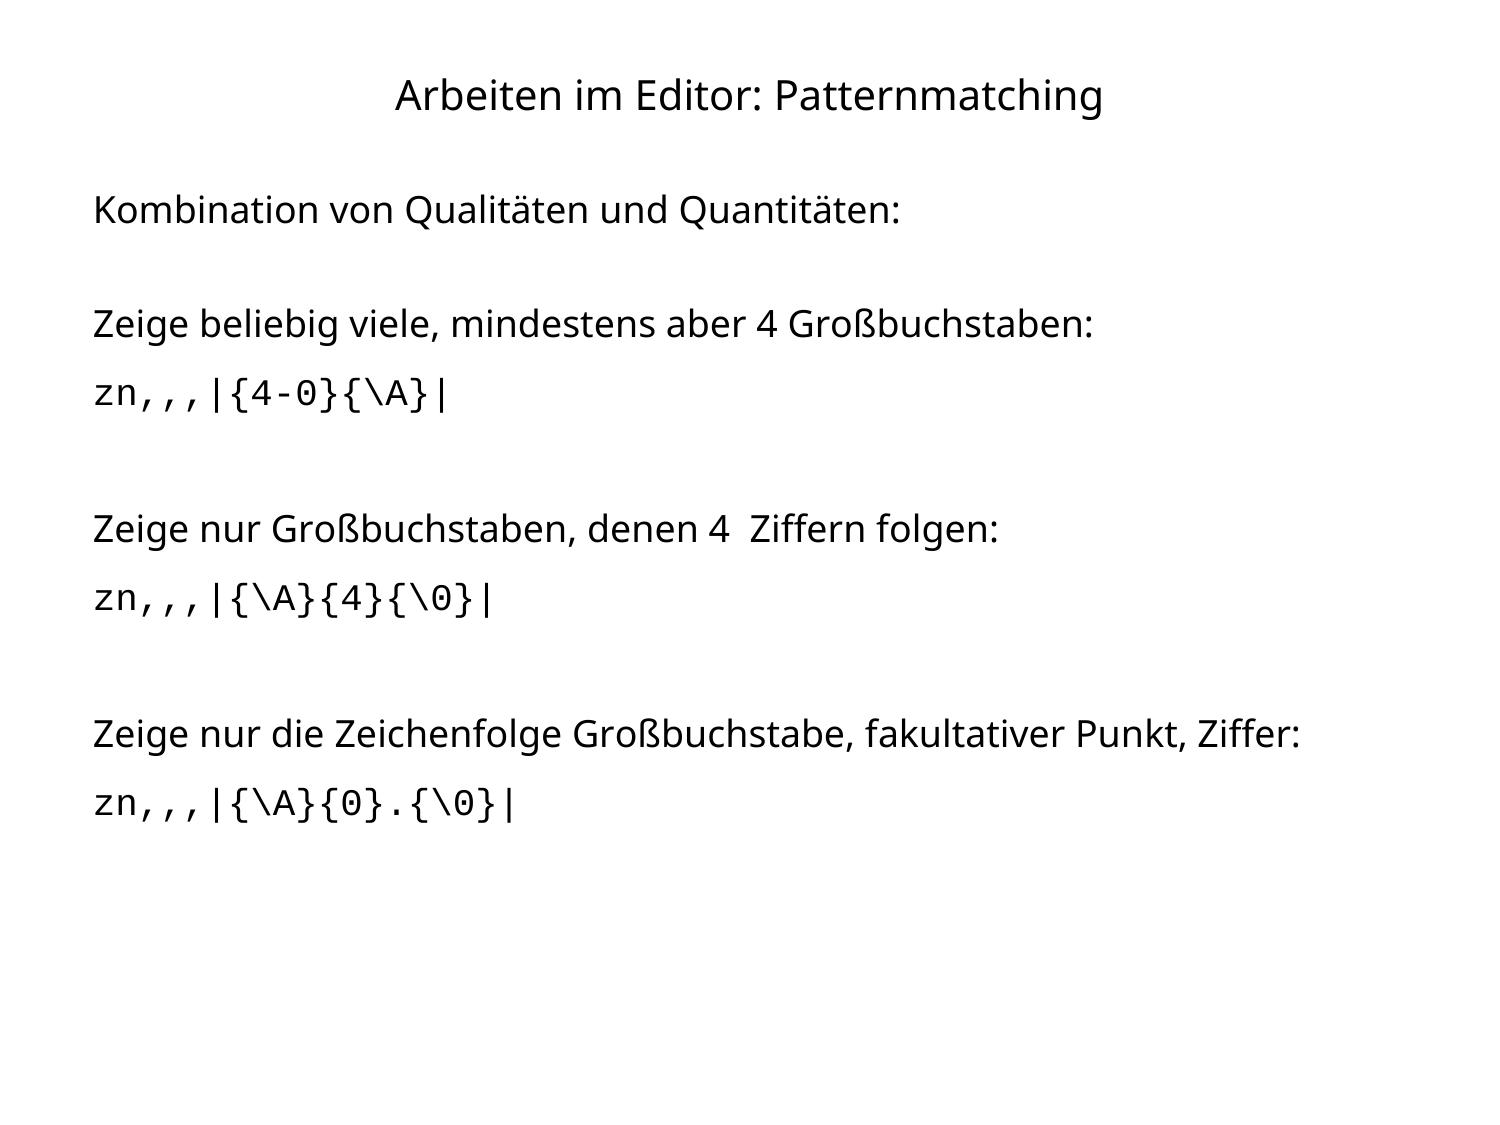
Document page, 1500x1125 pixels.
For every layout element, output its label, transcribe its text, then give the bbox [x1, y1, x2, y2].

text_box Arbeiten im Editor: Patternmatching [75, 0, 1426, 188]
text_box Kombination von Qualitäten und Quantitäten: Zeige beliebig viele, mindestens aber 4 Großbuchstaben: zn,,,|{4-0}{\A}| Zeige nur Großbuchstaben, denen 4 Ziffern folgen: zn,,,|{\A}{4}{\0}| Zeige nur die Zeichenfolge Großbuchstabe, fakultativer Punkt, Ziffer: zn,,,|{\A}{0}.{\0}| [78, 178, 1422, 832]
